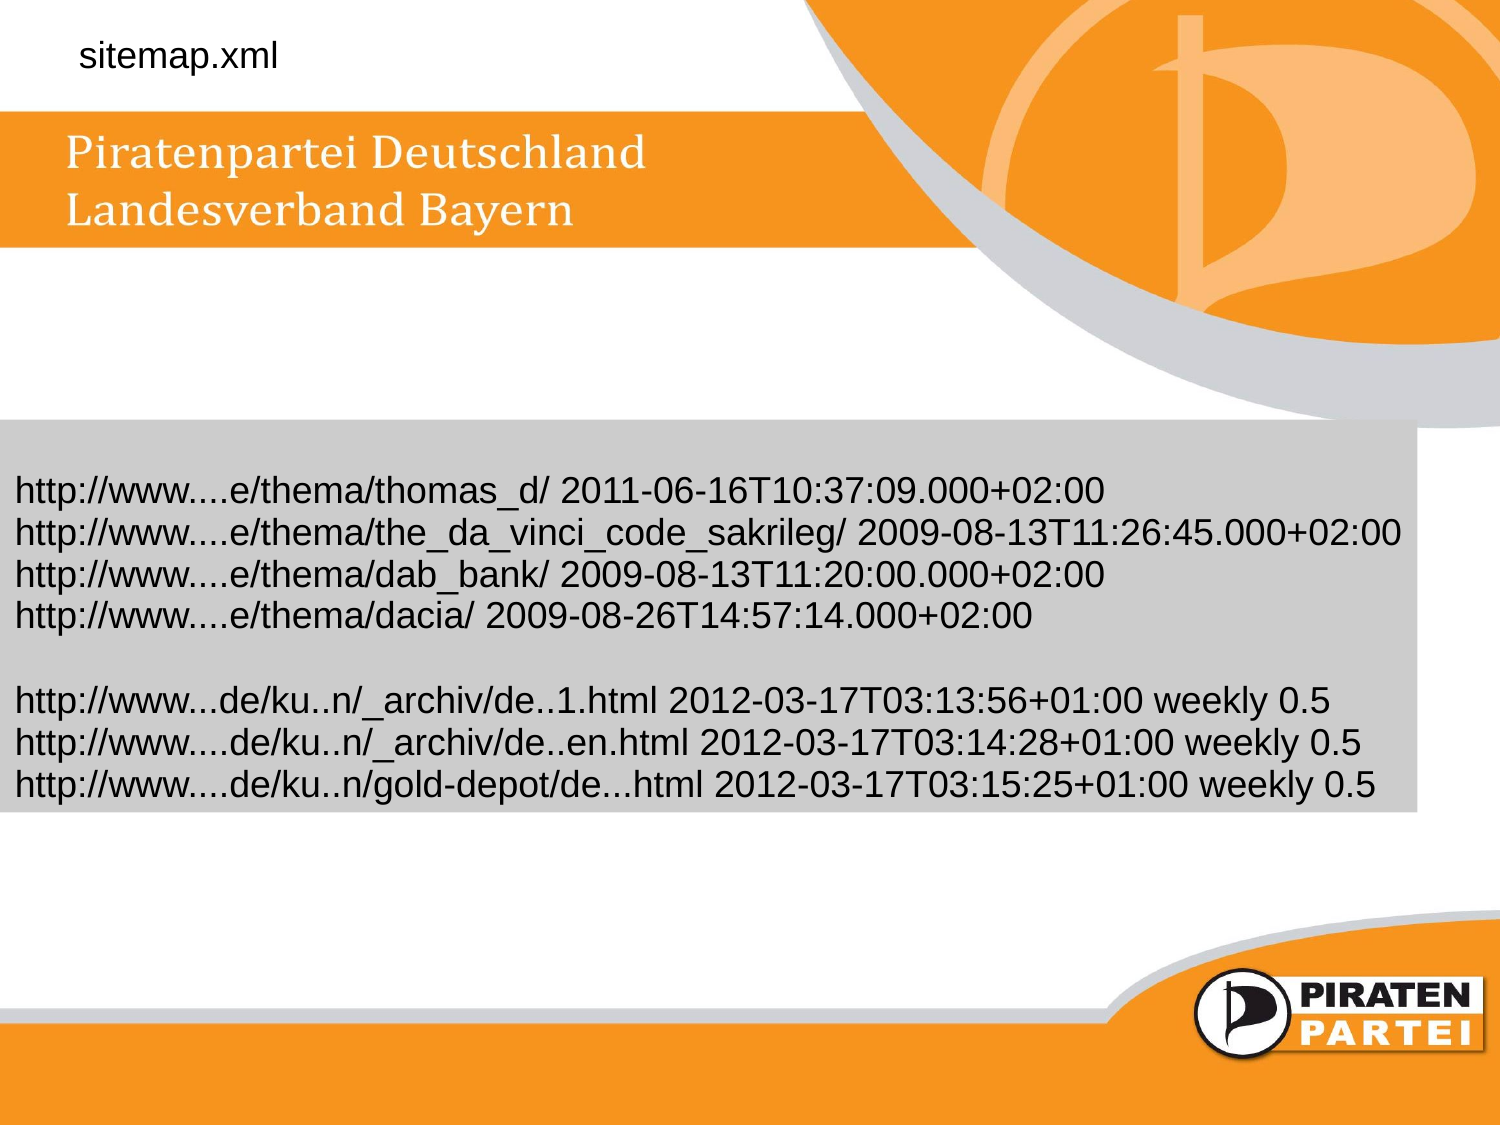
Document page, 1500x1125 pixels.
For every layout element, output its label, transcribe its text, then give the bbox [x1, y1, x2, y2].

text_box http://www....e/thema/thomas_d/ 2011-06-16T10:37:09.000+02:00 http://www....e/thema/the_da_vinci_code_sakrileg/ 2009-08-13T11:26:45.000+02:00 http://www....e/thema/dab_bank/ 2009-08-13T11:20:00.000+02:00 http://www....e/thema/dacia/ 2009-08-26T14:57:14.000+02:00 http://www...de/ku..n/_archiv/de..1.html 2012-03-17T03:13:56+01:00 weekly 0.5 http://www....de/ku..n/_archiv/de..en.html 2012-03-17T03:14:28+01:00 weekly 0.5 http://www....de/ku..n/gold-depot/de...html 2012-03-17T03:15:25+01:00 weekly 0.5 [0, 419, 1416, 813]
text_box sitemap.xml [64, 27, 294, 105]
picture [0, 0, 1500, 1125]
